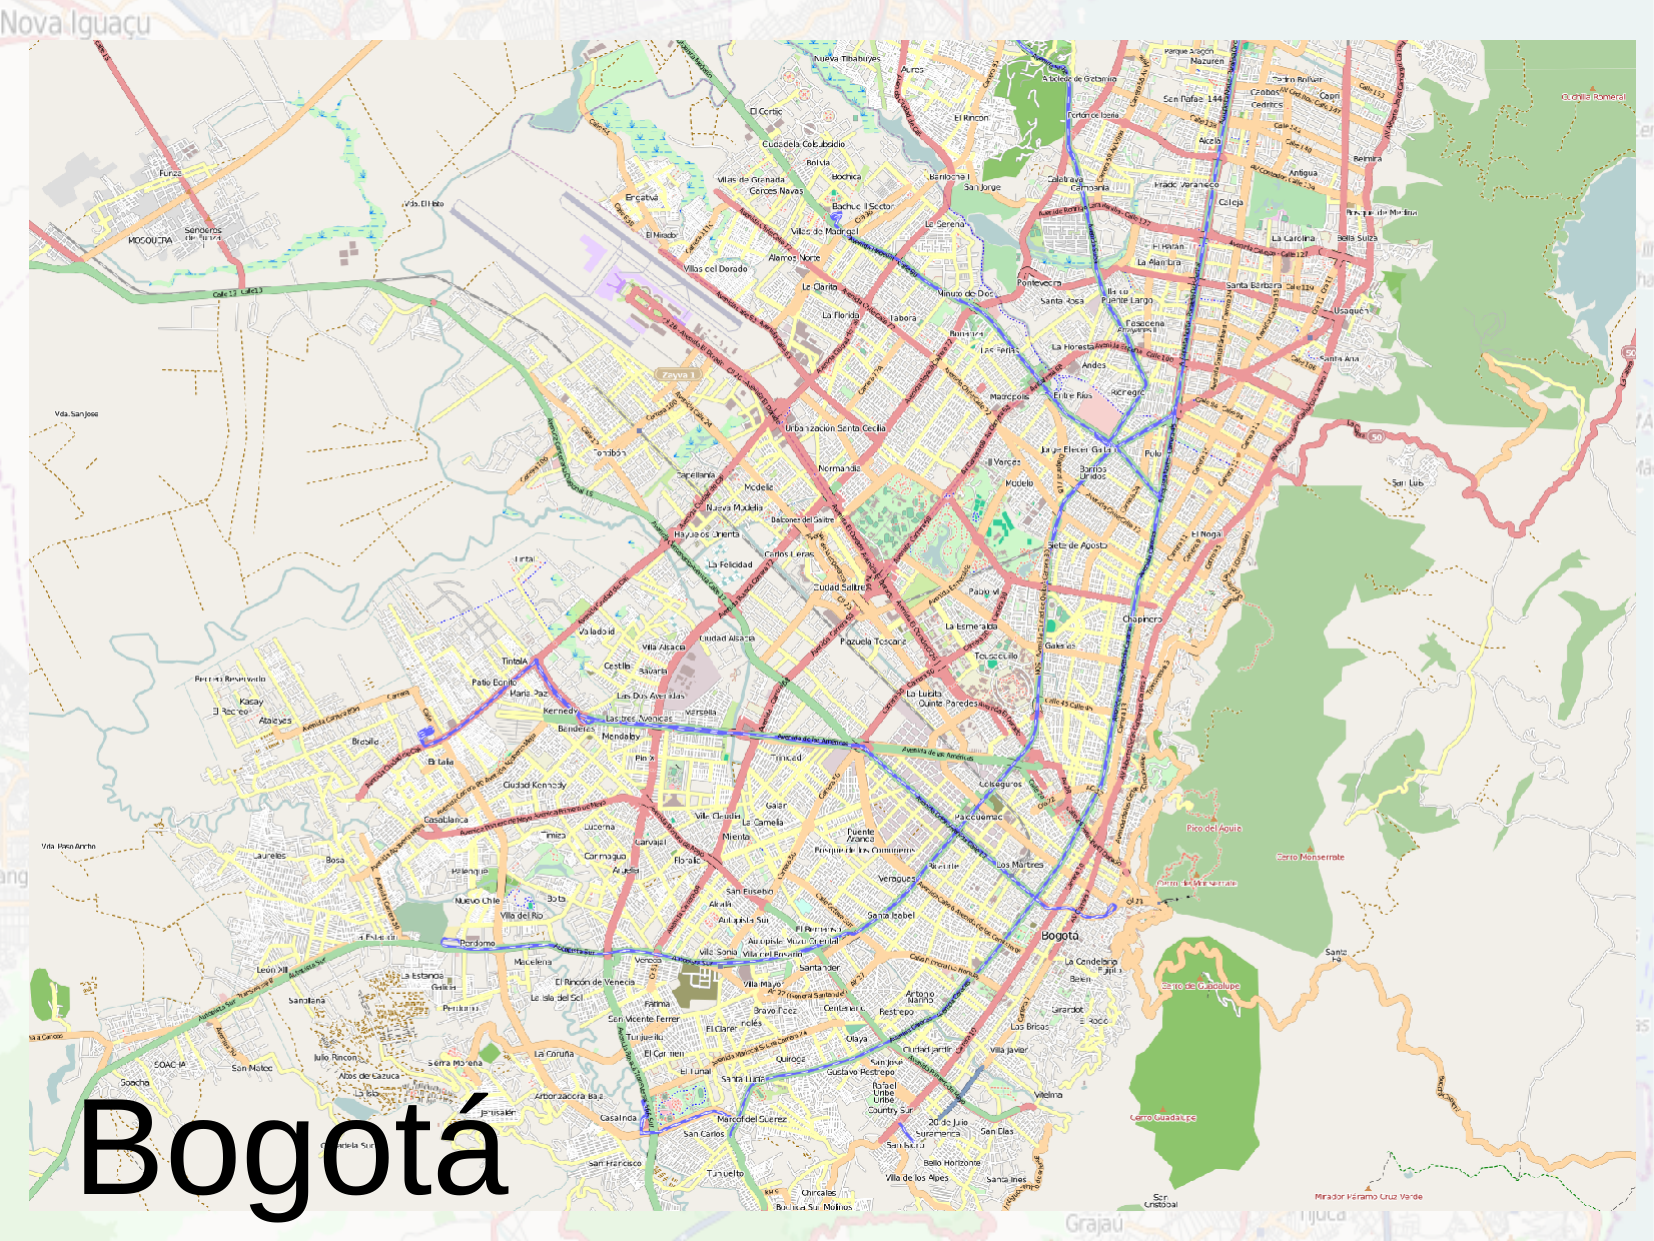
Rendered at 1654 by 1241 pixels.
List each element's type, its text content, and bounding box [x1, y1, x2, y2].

text_box Bogotá [59, 1062, 525, 1232]
picture [29, 40, 1636, 1211]
